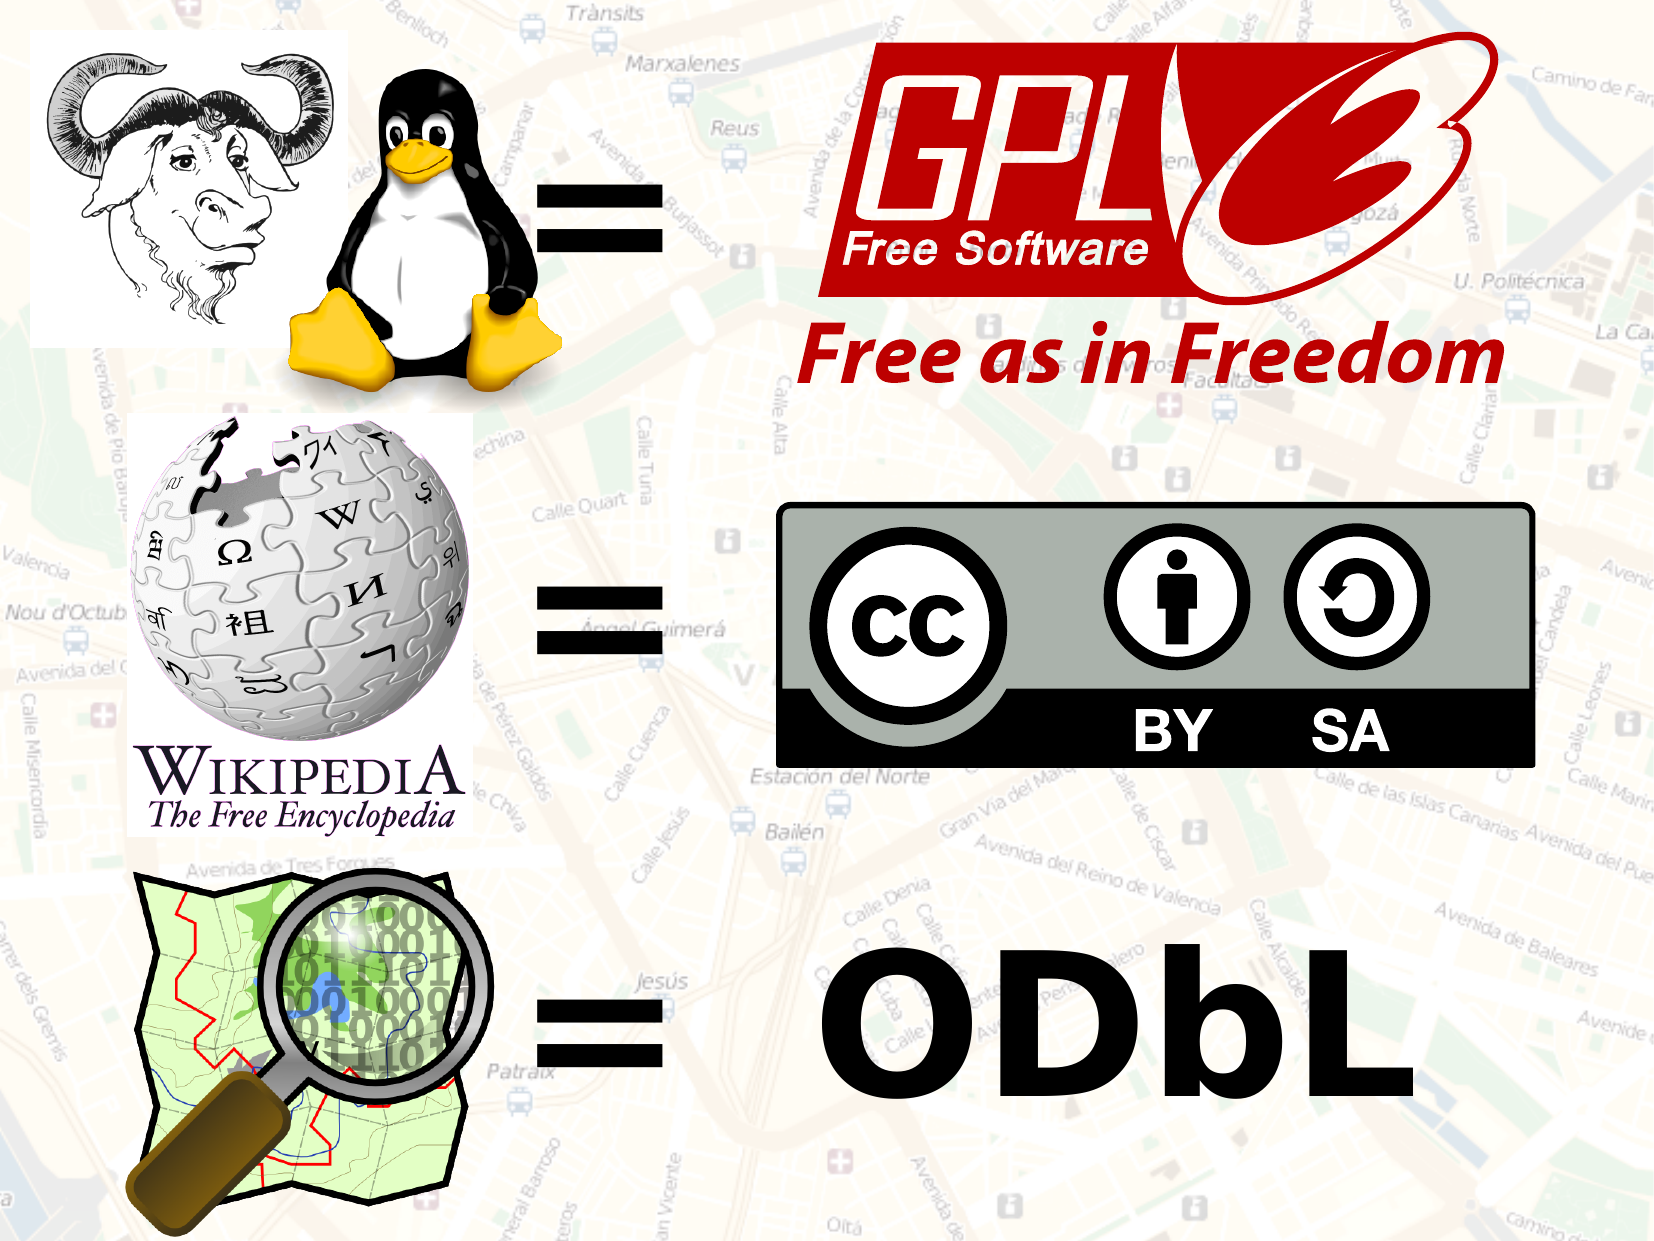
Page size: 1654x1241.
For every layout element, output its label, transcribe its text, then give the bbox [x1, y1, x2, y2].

text_box ODbL [797, 903, 1506, 1152]
picture [118, 856, 503, 1241]
picture [776, 501, 1536, 768]
text_box = [502, 88, 650, 337]
picture [29, 29, 562, 837]
picture [797, 29, 1506, 383]
text_box = [502, 903, 650, 1152]
text_box = [502, 490, 650, 739]
